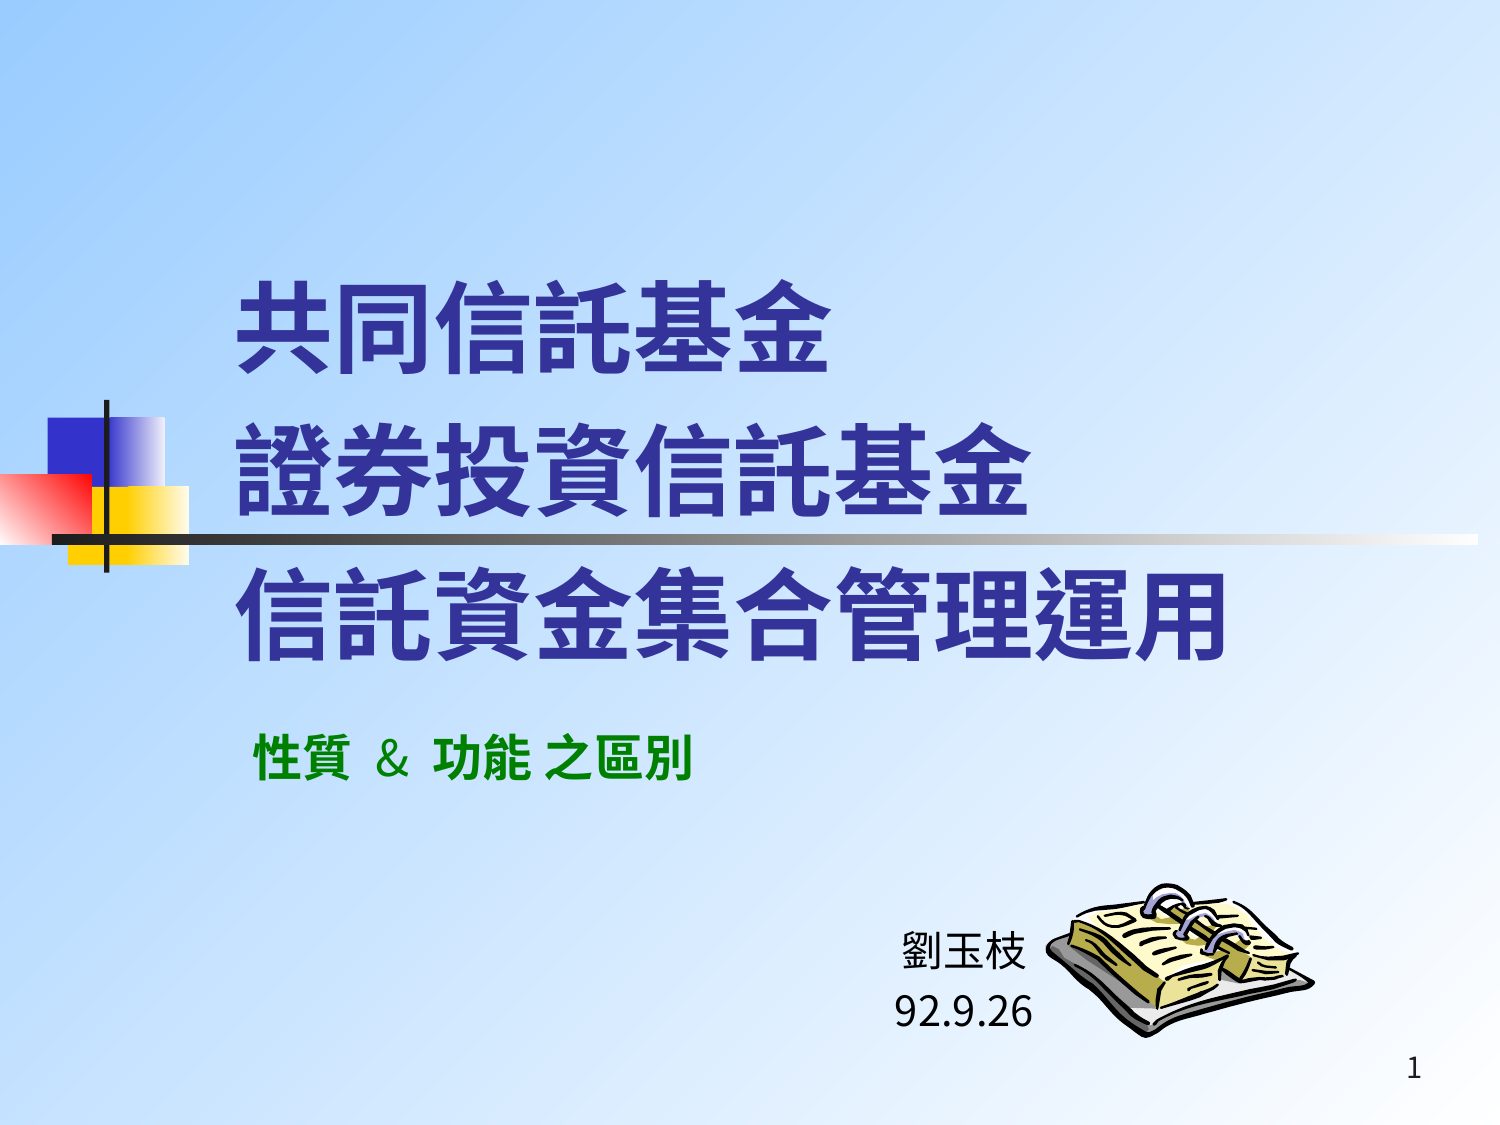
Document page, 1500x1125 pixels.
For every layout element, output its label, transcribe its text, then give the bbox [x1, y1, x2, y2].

picture [1045, 881, 1317, 1040]
title 共同信託基金 證券投資信託基金 信託資金集合管理運用 性質 & 功能 之區別 [218, 314, 1500, 720]
text_box 劉玉枝 92.9.26 [820, 916, 1045, 1030]
